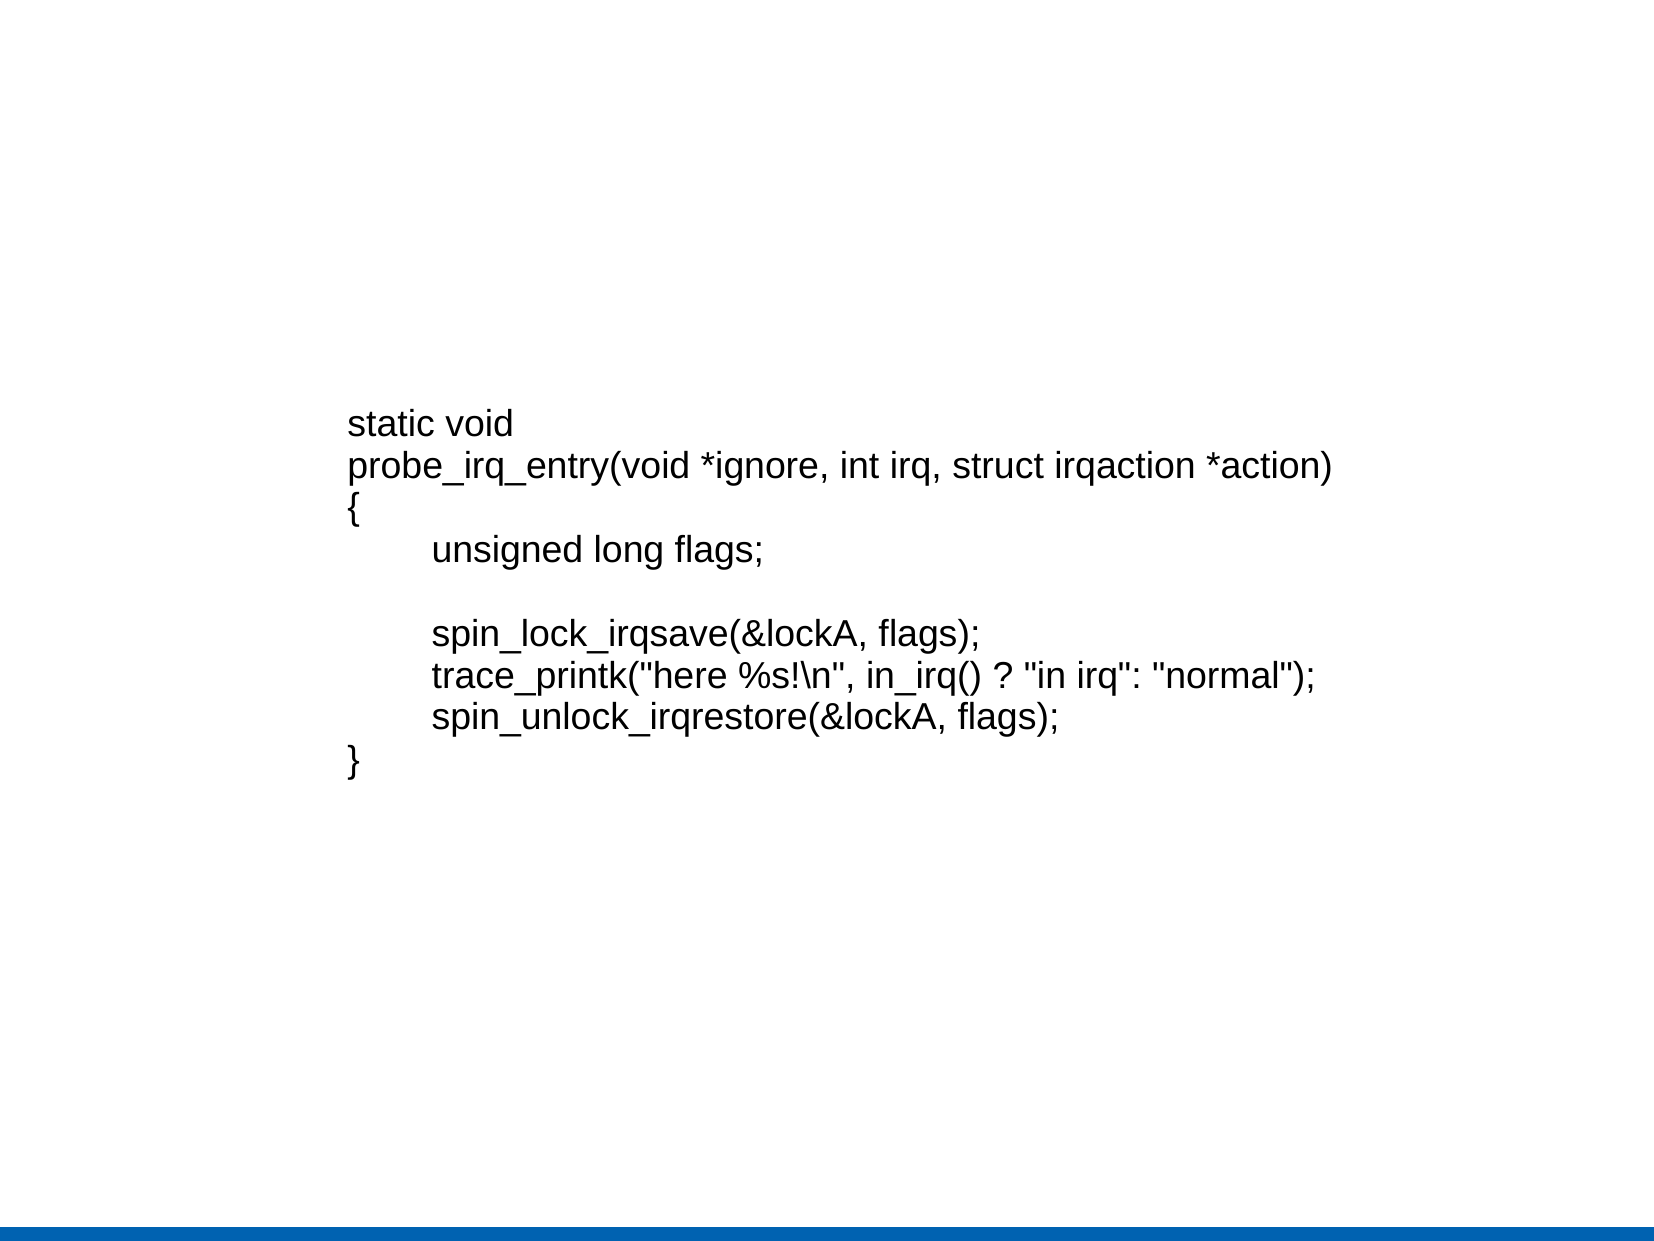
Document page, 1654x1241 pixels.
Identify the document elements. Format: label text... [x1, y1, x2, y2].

text_box static void probe_irq_entry(void *ignore, int irq, struct irqaction *action) { unsigned long flags; spin_lock_irqsave(&lockA, flags); trace_printk("here %s!\n", in_irq() ? "in irq": "normal"); spin_unlock_irqrestore(&lockA, flags); } [332, 394, 1351, 788]
